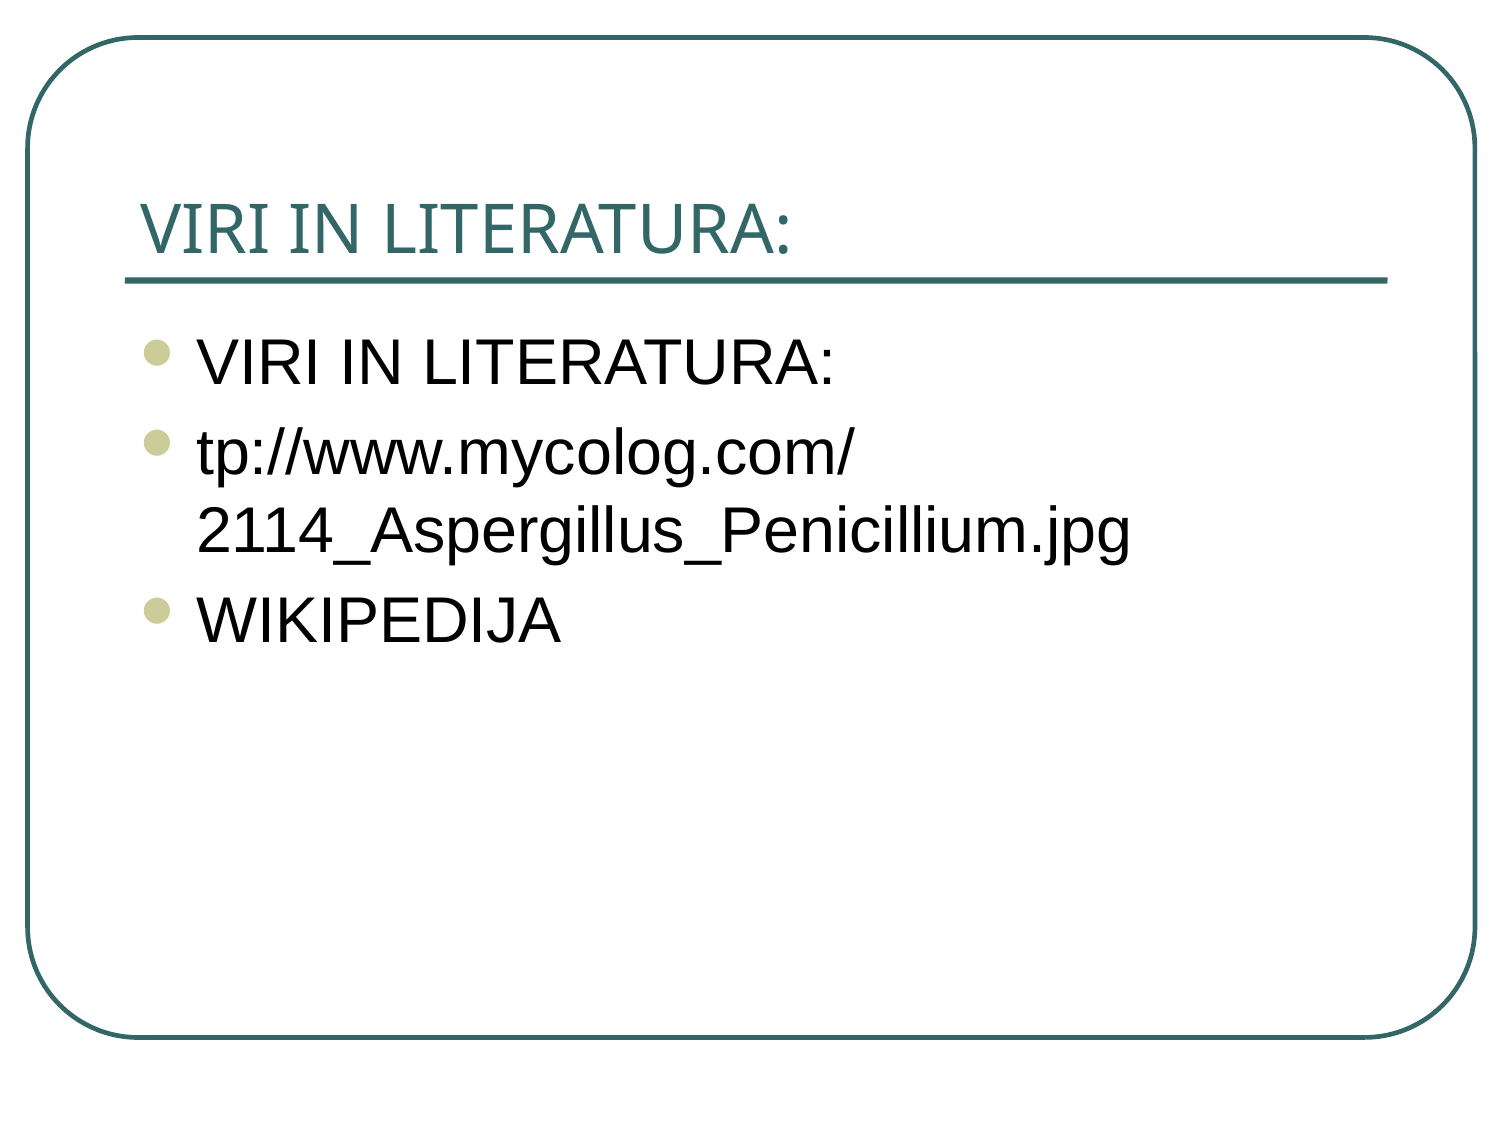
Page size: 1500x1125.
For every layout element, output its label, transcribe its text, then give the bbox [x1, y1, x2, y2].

list VIRI IN LITERATURA: tp://www.mycolog.com/2114_Aspergillus_Penicillium.jpg WIKIPEDIJA [125, 312, 1388, 975]
title VIRI IN LITERATURA: [125, 87, 1388, 275]
